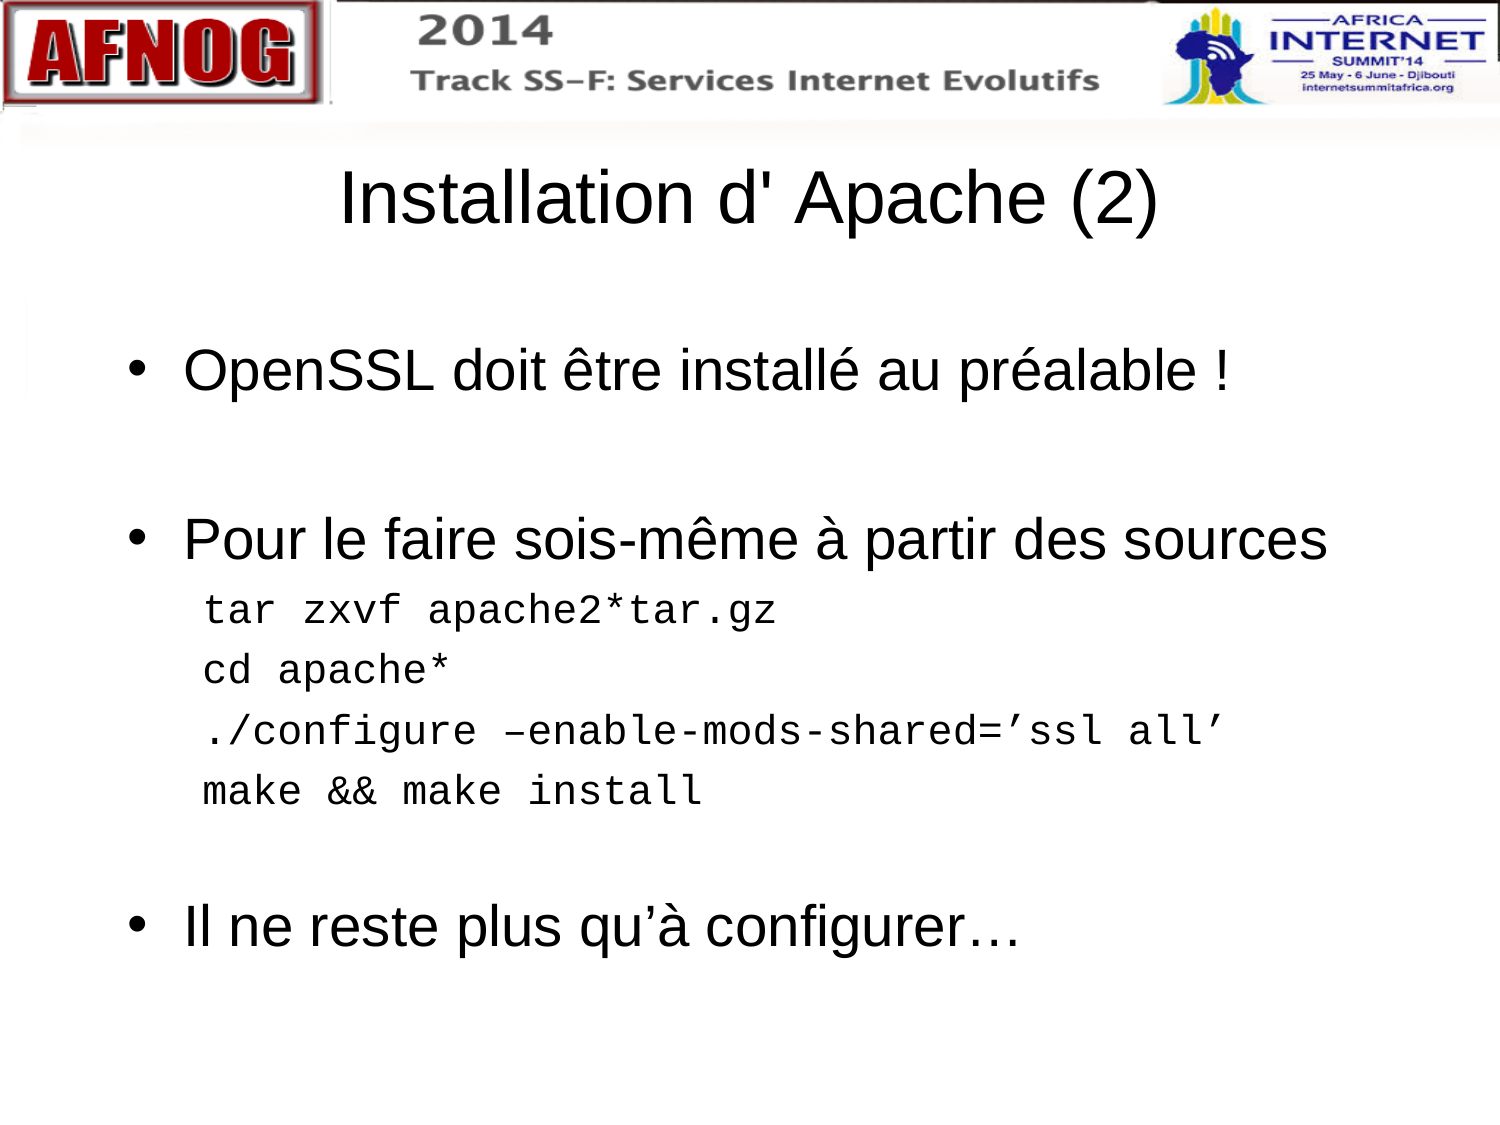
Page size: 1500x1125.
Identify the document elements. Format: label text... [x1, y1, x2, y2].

list OpenSSL doit être installé au préalable ! Pour le faire sois-même à partir des sources tar zxvf apache2*tar.gz cd apache* ./configure –enable-mods-shared=’ssl all’ make && make install Il ne reste plus qu’à configurer… [112, 324, 1388, 1000]
picture [0, 0, 1500, 1125]
title Installation d' Apache (2) [112, 99, 1388, 288]
